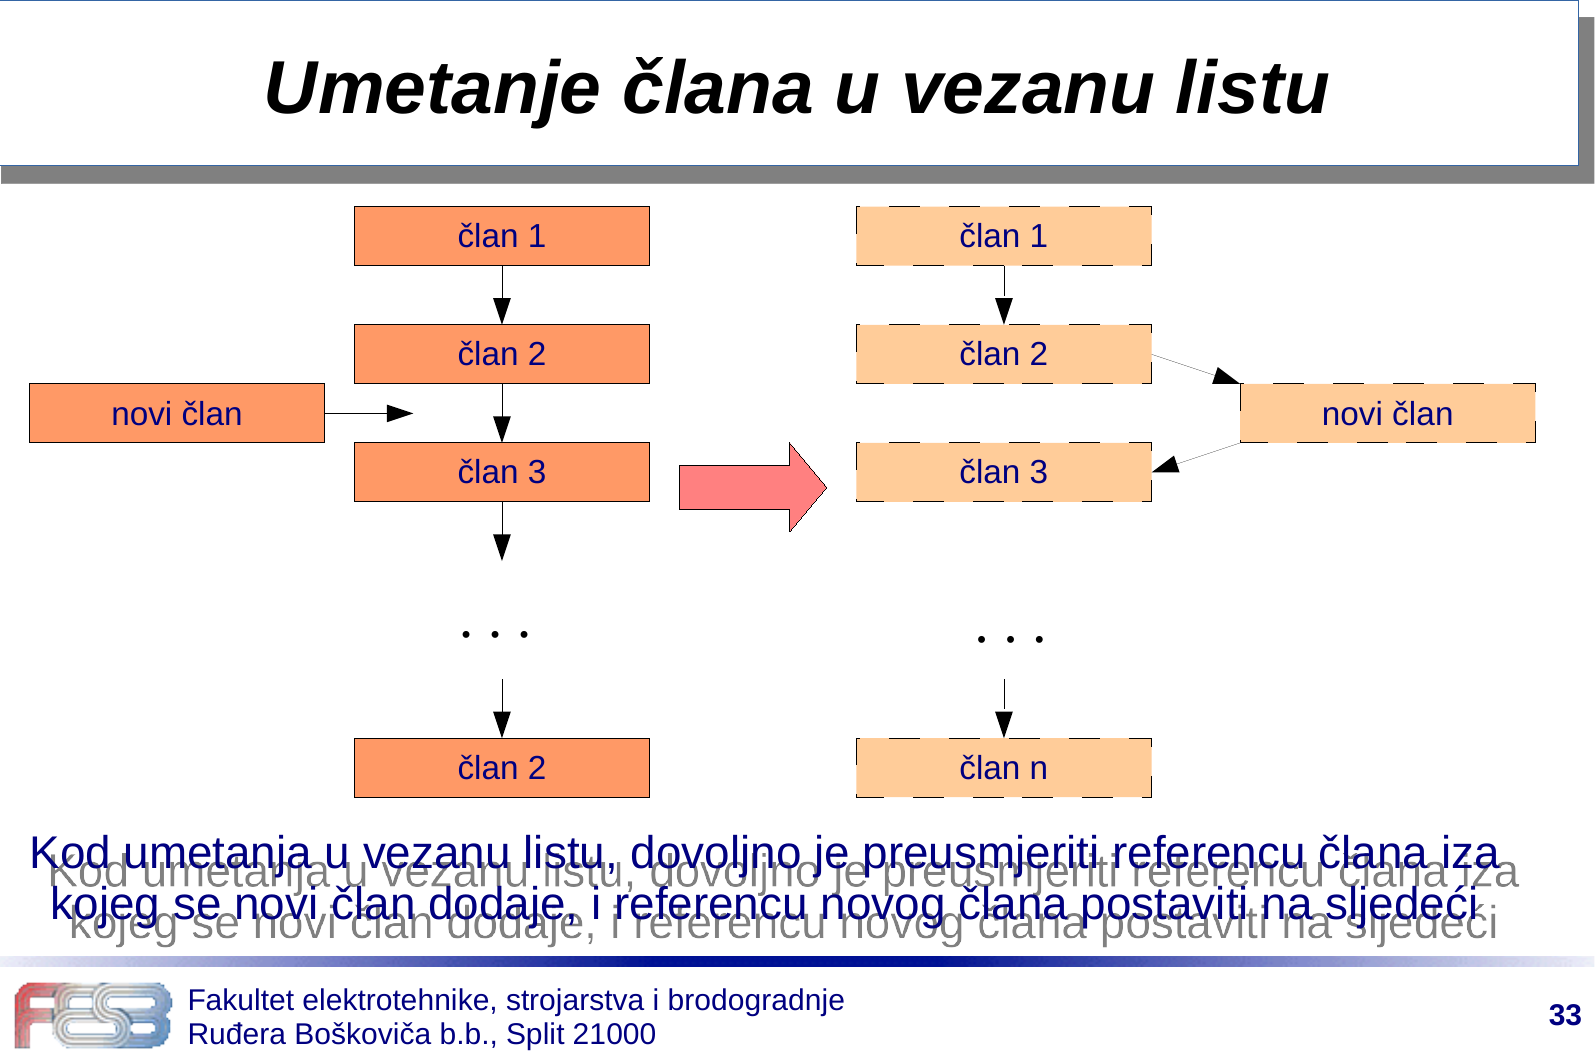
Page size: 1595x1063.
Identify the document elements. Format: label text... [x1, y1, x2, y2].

text_box Kod umetanja u vezanu listu, dovoljno je preusmjeriti referencu člana iza kojeg se novi član dodaje, i referencu novog člana postaviti na sljedeći [29, 826, 1567, 930]
text_box član 1 [354, 206, 650, 266]
text_box član 2 [354, 738, 650, 798]
text_box novi član [1240, 383, 1536, 443]
picture [0, 956, 1595, 967]
text_box . . . [974, 590, 1048, 656]
title Umetanje člana u vezanu listu [0, 0, 1595, 175]
text_box član 1 [856, 206, 1152, 266]
picture [9, 975, 177, 1059]
text_box član 2 [354, 324, 650, 384]
text_box član 2 [856, 324, 1152, 384]
text_box član 3 [856, 442, 1152, 502]
text_box [679, 442, 827, 532]
text_box novi član [29, 383, 325, 443]
text_box . . . [458, 585, 532, 650]
text_box član 3 [354, 442, 650, 502]
text_box član n [856, 738, 1152, 798]
